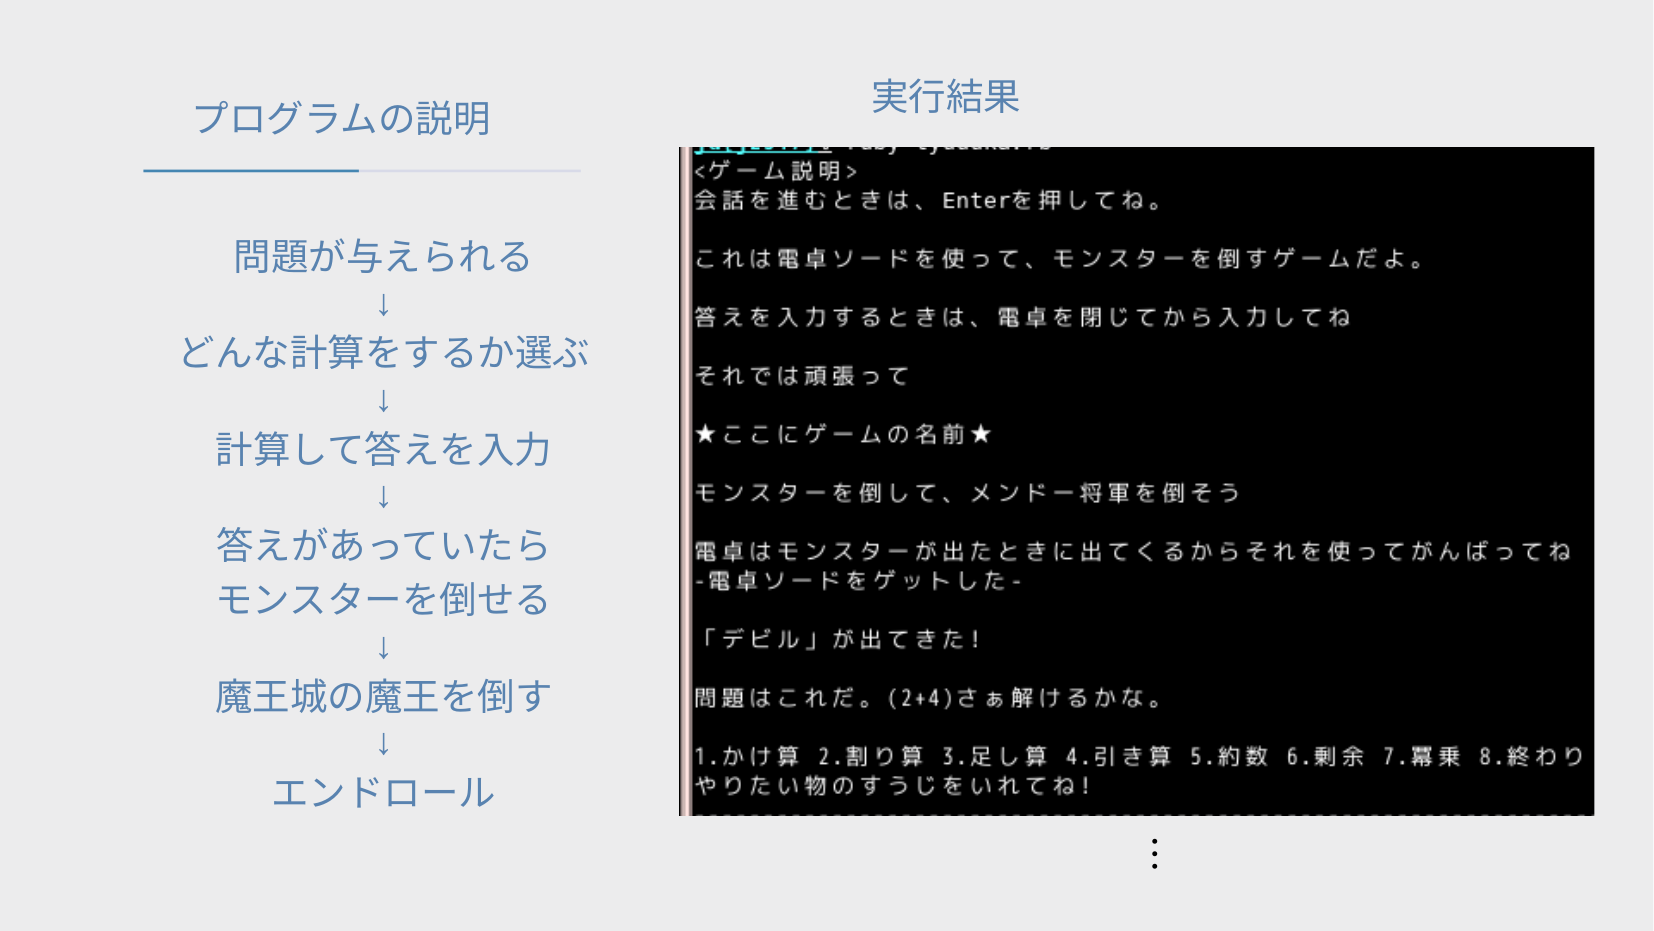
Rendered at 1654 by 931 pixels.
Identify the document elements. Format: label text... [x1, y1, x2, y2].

text_box ︙ [1122, 826, 1182, 896]
text_box プログラムの説明 [177, 81, 532, 151]
text_box 実行結果 [856, 59, 1447, 129]
text_box 問題が与えられる ↓ どんな計算をするか選ぶ ↓ 計算して答えを入力 ↓ 答えがあっていたら モンスターを倒せる ↓ 魔王城の魔王を倒す ↓ エンドロール [118, 219, 650, 886]
picture [0, 0, 1654, 931]
